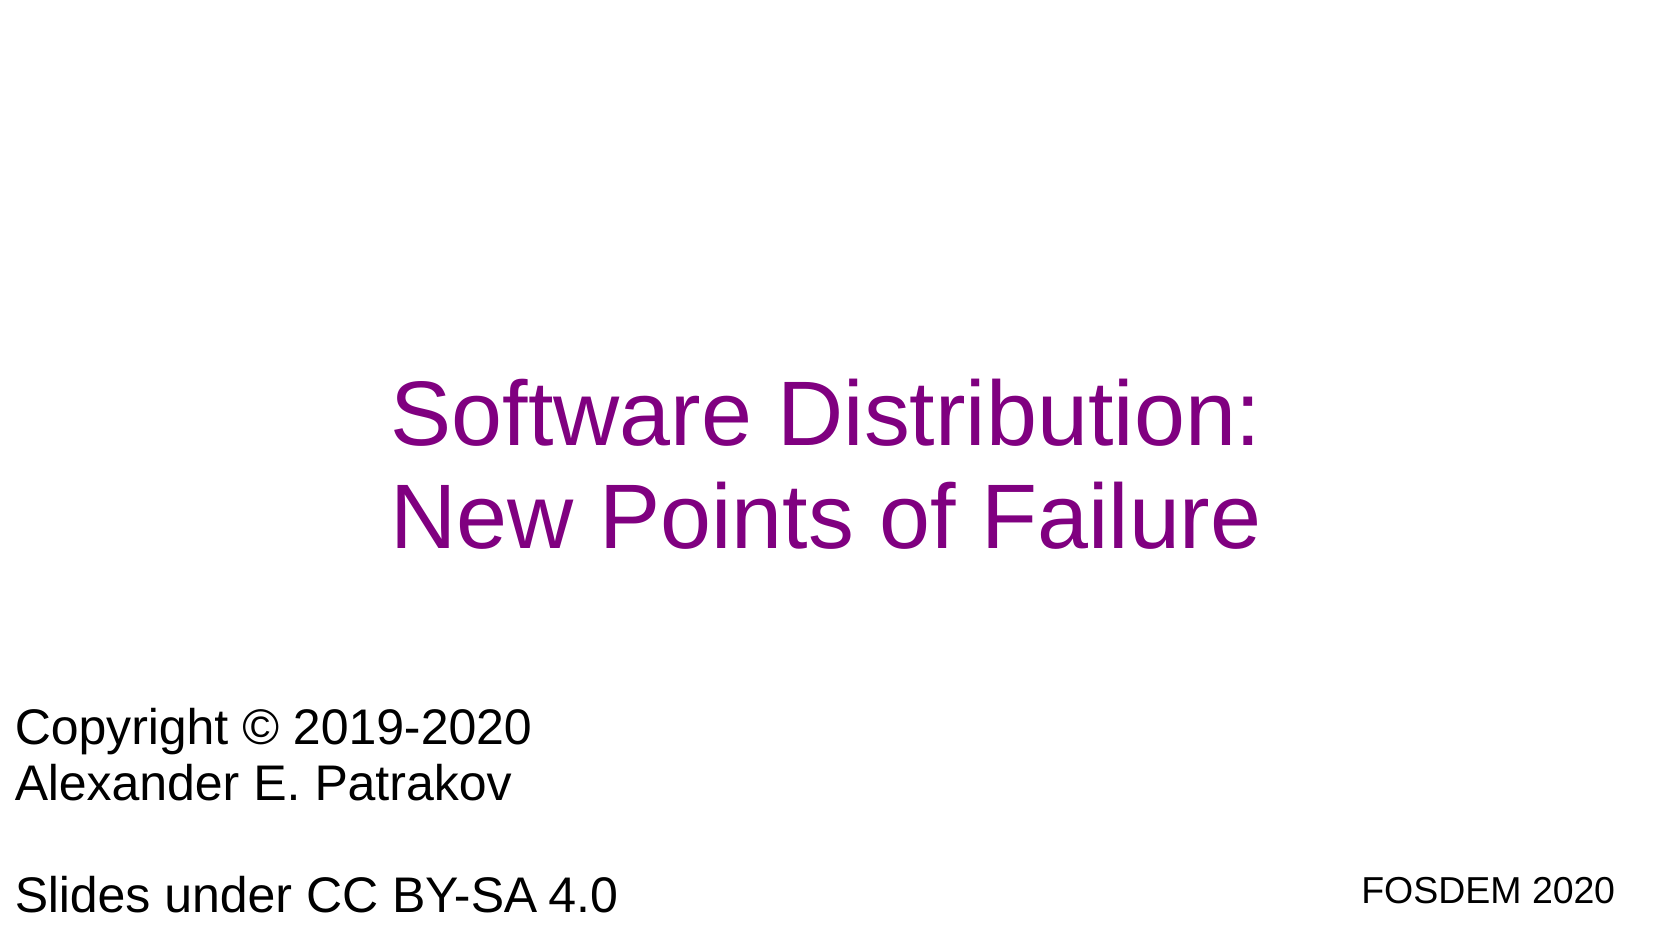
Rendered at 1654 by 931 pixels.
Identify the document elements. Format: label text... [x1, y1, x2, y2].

title Software Distribution: New Points of Failure [82, 328, 1571, 602]
text_box Copyright © 2019-2020 Alexander E. Patrakov Slides under CC BY-SA 4.0 [0, 692, 686, 931]
text_box FOSDEM 2020 [1346, 862, 1654, 926]
